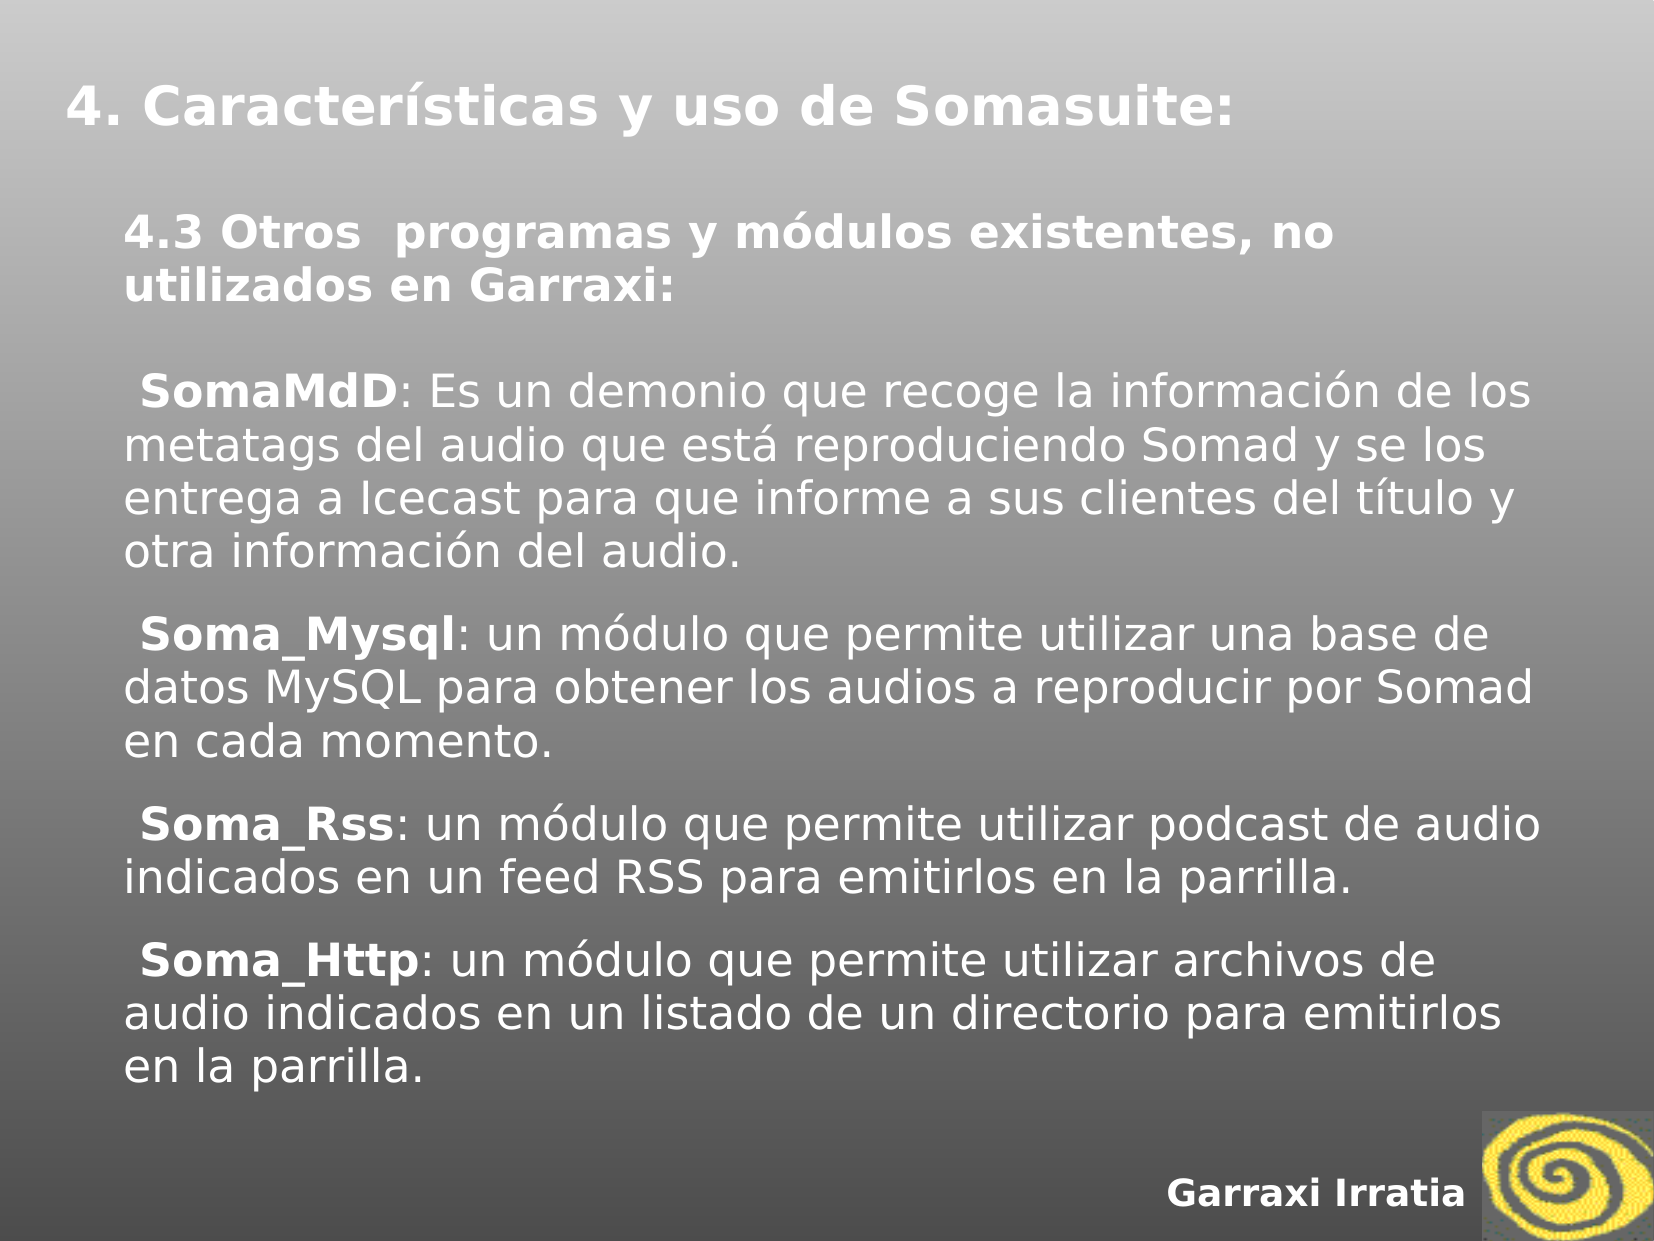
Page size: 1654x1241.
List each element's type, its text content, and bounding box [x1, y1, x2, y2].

text_box 4. Características y uso de Somasuite: [50, 67, 1553, 146]
text_box 4.3 Otros programas y módulos existentes, no utilizados en Garraxi: SomaMdD: Es un demonio que recoge la información de los metatags del audio que está reproduciendo Somad y se los entrega a Icecast para que informe a sus clientes del título y otra información del audio. Soma_Mysql: un módulo que permite utilizar una base de datos MySQL para obtener los audios a reproducir por Somad en cada momento. Soma_Rss: un módulo que permite utilizar podcast de audio indicados en un feed RSS para emitirlos en la parrilla. Soma_Http: un módulo que permite utilizar archivos de audio indicados en un listado de un directorio para emitirlos en la parrilla. [108, 198, 1561, 1101]
picture [1482, 1111, 1654, 1241]
